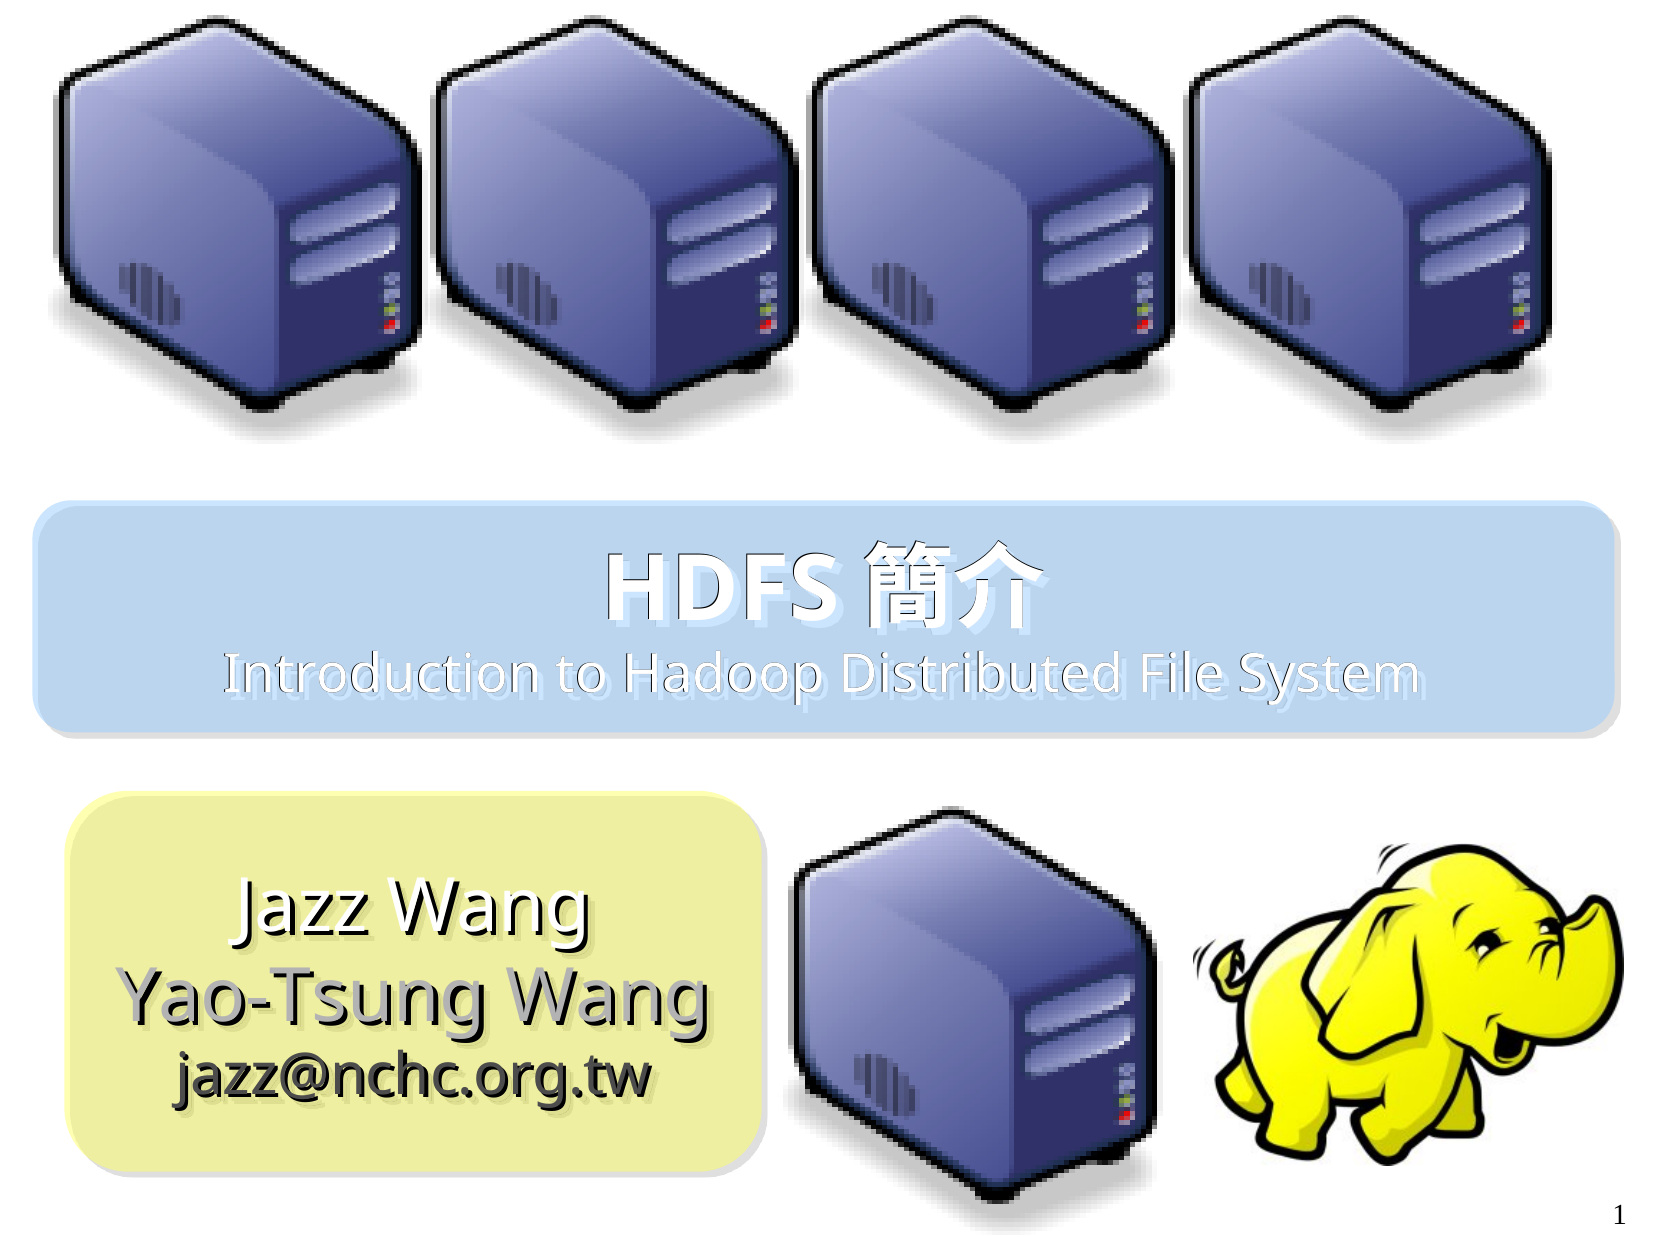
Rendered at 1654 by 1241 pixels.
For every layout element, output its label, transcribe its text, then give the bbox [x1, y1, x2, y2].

picture [26, 2, 1596, 498]
text_box Jazz Wang Yao-Tsung Wang jazz@nchc.org.tw [64, 790, 761, 1172]
picture [761, 793, 1624, 1239]
text_box HDFS簡介 Introduction to Hadoop Distributed File System [32, 500, 1615, 733]
